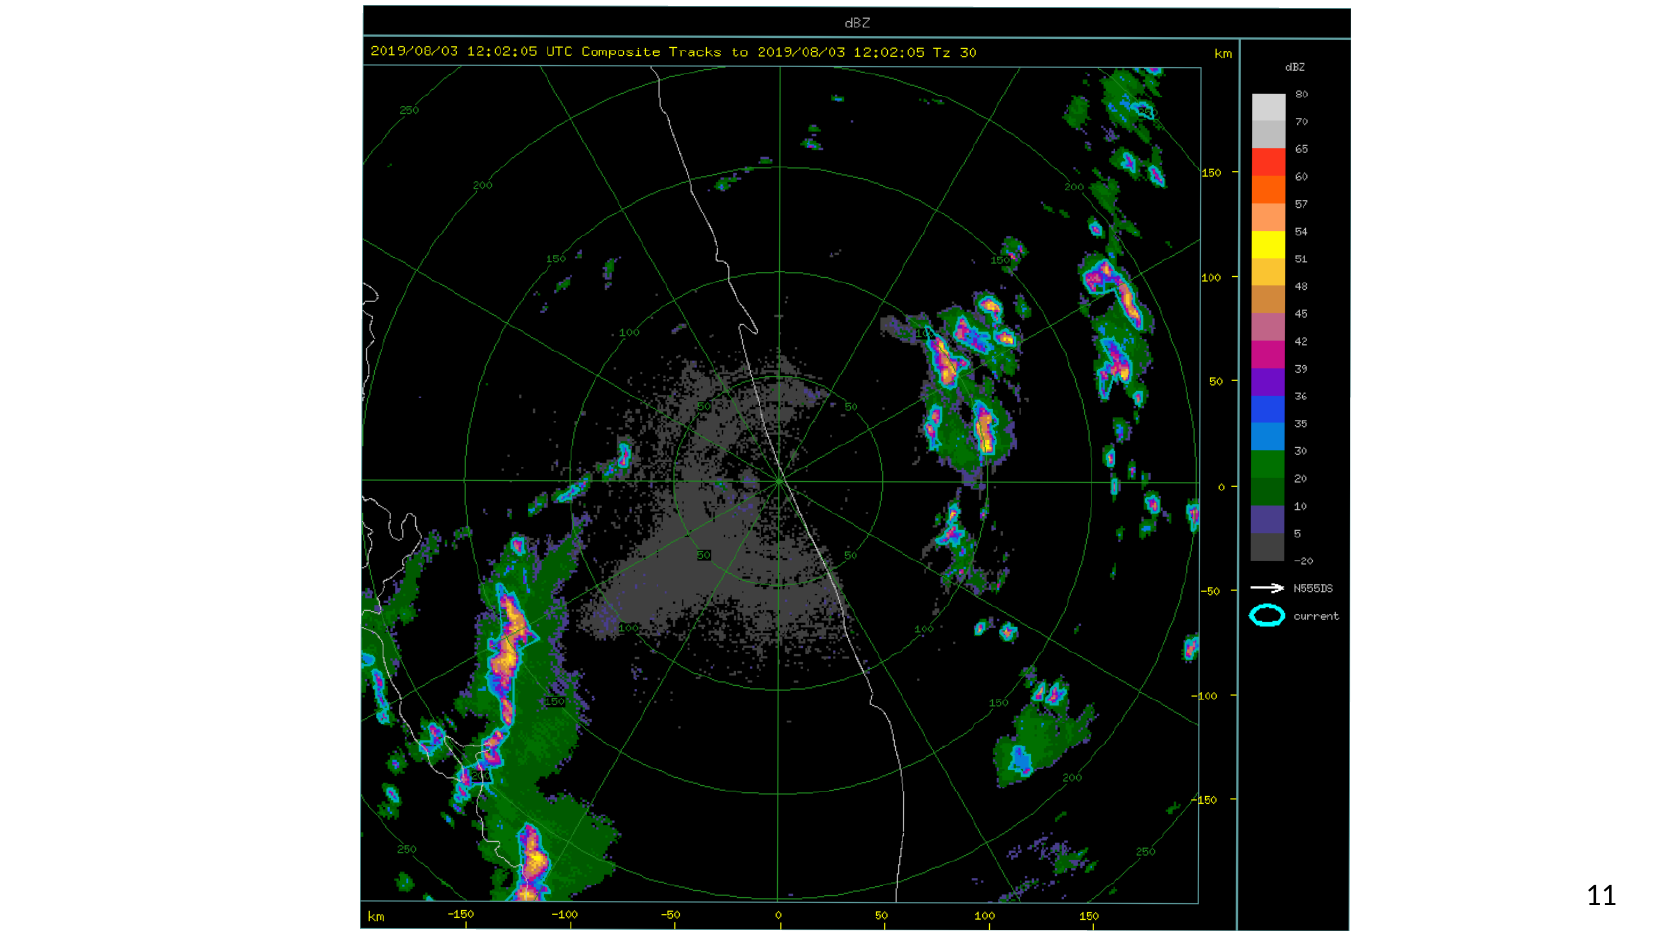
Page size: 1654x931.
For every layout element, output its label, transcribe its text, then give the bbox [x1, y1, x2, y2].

picture [359, 4, 1351, 931]
text_box <number> [1282, 870, 1633, 916]
